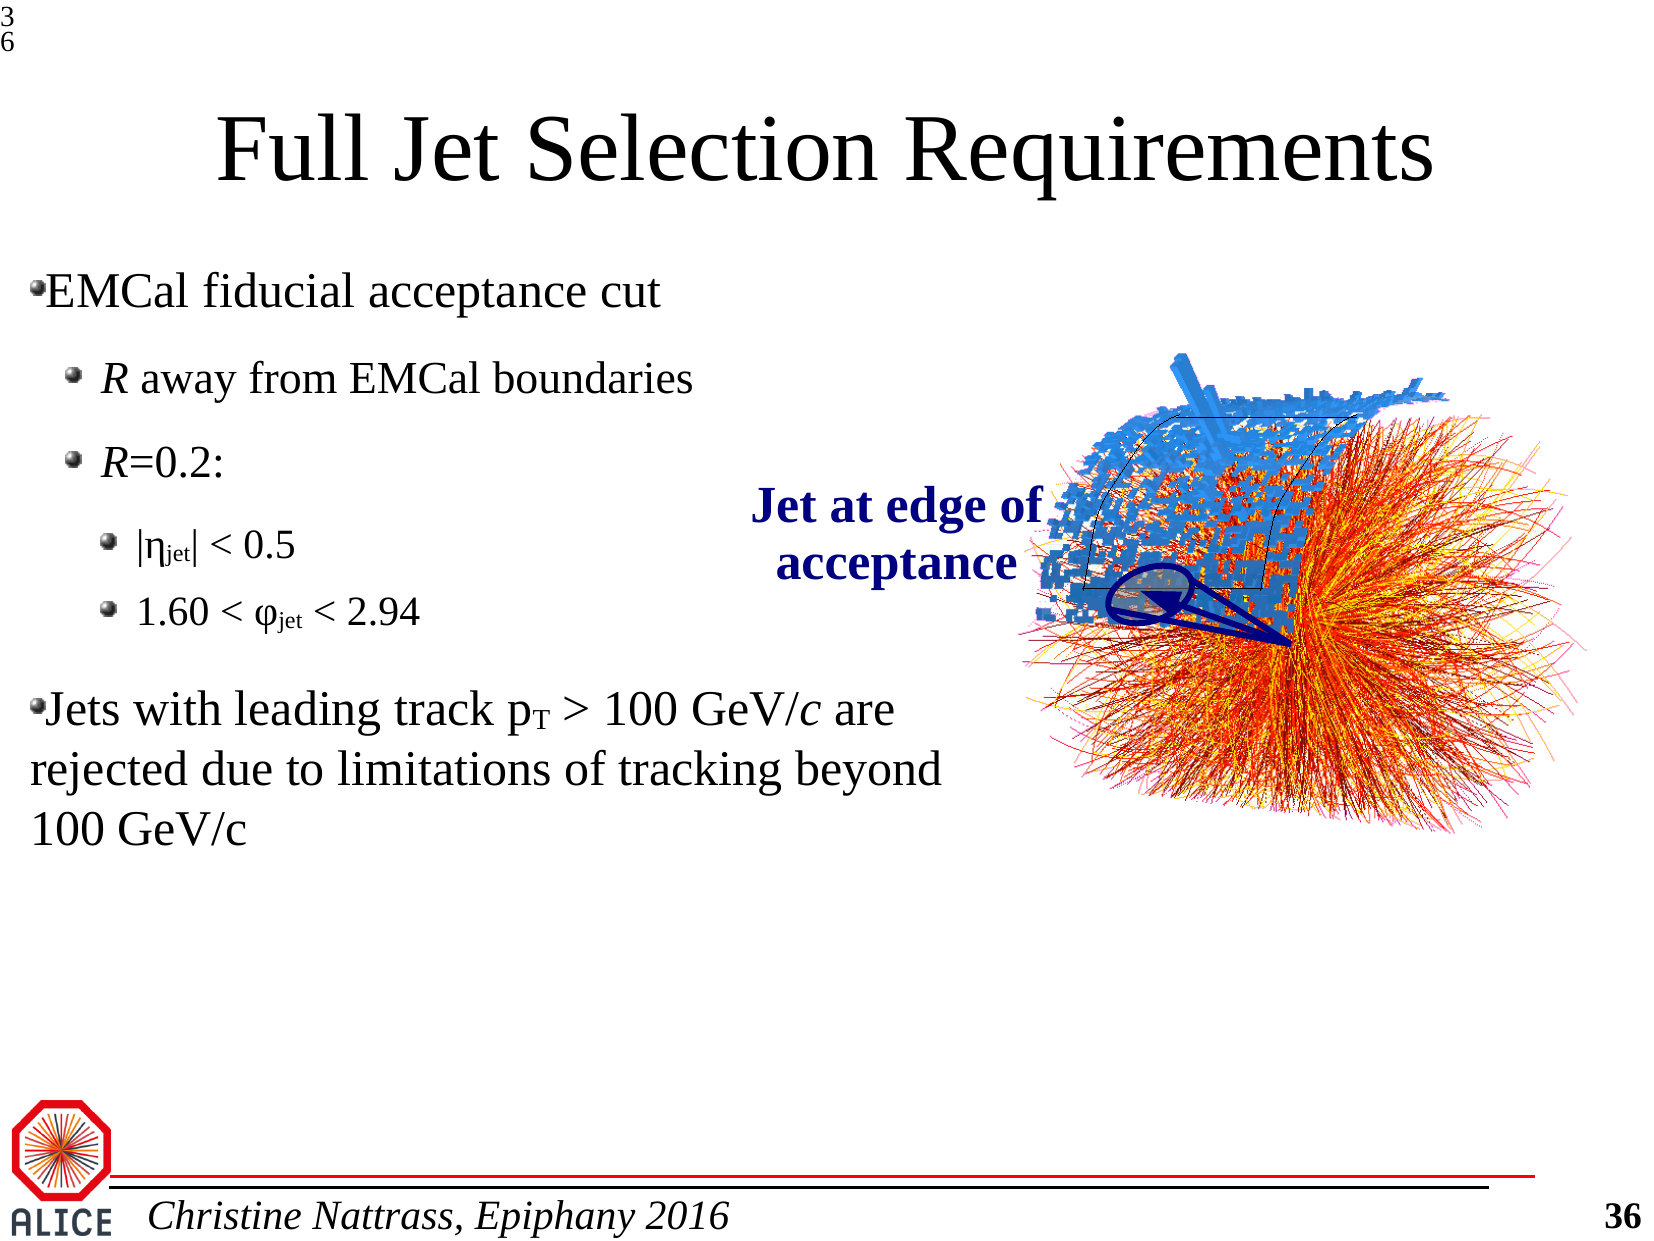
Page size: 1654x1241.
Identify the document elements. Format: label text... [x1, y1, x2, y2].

picture [11, 1100, 111, 1236]
text_box Jet at edge of acceptance [731, 468, 1062, 599]
title Full Jet Selection Requirements [99, 51, 1554, 207]
list EMCal fiducial acceptance cut R away from EMCal boundaries R=0.2: |ηjet| < 0.5 1.60 < φjet < 2.94 Jets with leading track pT > 100 GeV/c are rejected due to limitations of tracking beyond 100 GeV/c [15, 250, 991, 1150]
text_box [1111, 613, 1153, 624]
text_box [1108, 565, 1192, 617]
picture [999, 338, 1600, 854]
